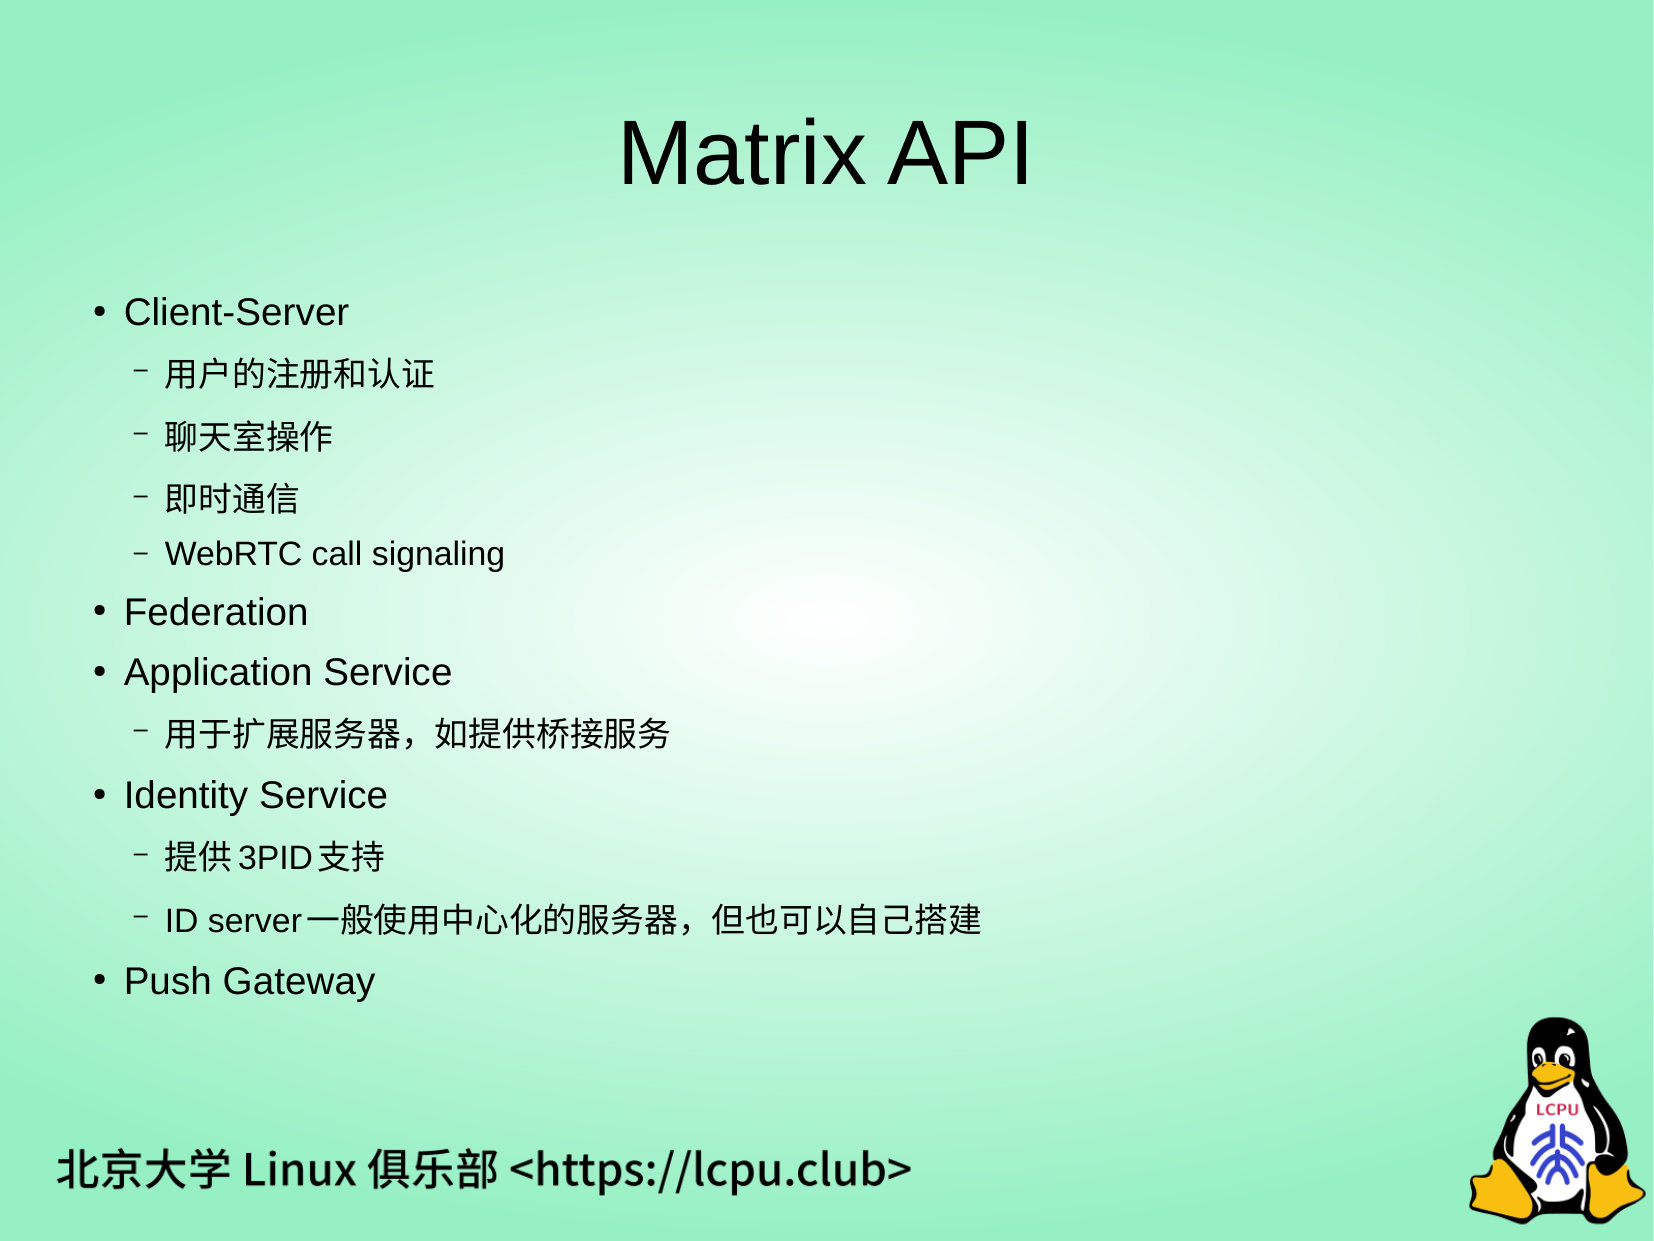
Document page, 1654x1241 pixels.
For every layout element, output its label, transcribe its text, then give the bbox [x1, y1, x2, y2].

list Client-Server 用户的注册和认证 聊天室操作 即时通信 WebRTC call signaling Federation Application Service 用于扩展服务器，如提供桥接服务 Identity Service 提供3PID支持 ID server一般使用中心化的服务器，但也可以自己搭建 Push Gateway [82, 290, 1571, 1010]
title Matrix API [82, 49, 1571, 257]
picture [0, 0, 1654, 1241]
